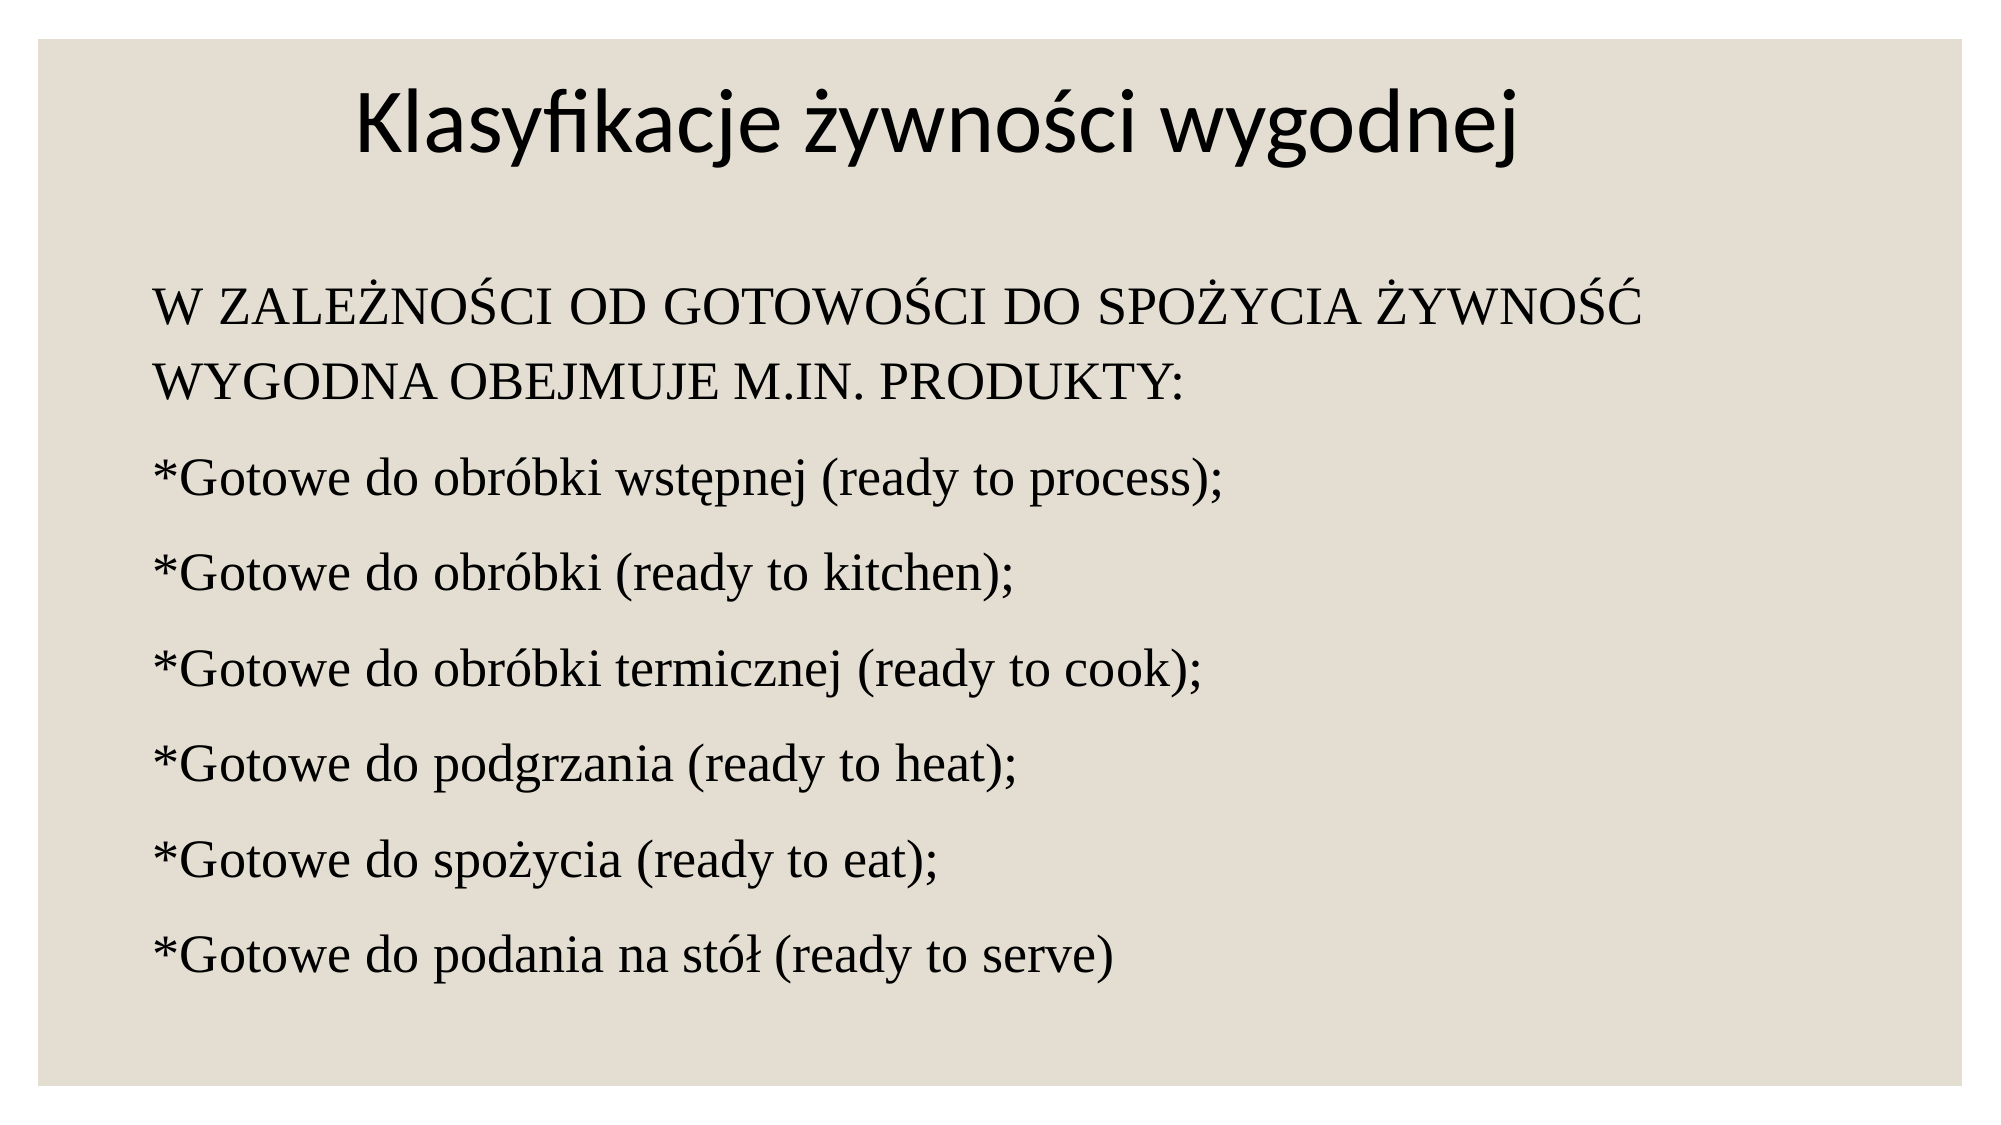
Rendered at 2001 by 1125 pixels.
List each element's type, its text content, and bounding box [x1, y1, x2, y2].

text_box Klasyfikacje żywności wygodnej [340, 53, 1604, 180]
text_box W ZALEŻNOŚCI OD GOTOWOŚCI DO SPOŻYCIA ŻYWNOŚĆ WYGODNA OBEJMUJE M.IN. PRODUKTY: *Gotowe do obróbki wstępnej (ready to process); *Gotowe do obróbki (ready to kitchen); *Gotowe do obróbki termicznej (ready to cook); *Gotowe do podgrzania (ready to heat); *Gotowe do spożycia (ready to eat); *Gotowe do podania na stół (ready to serve) [137, 253, 1750, 993]
